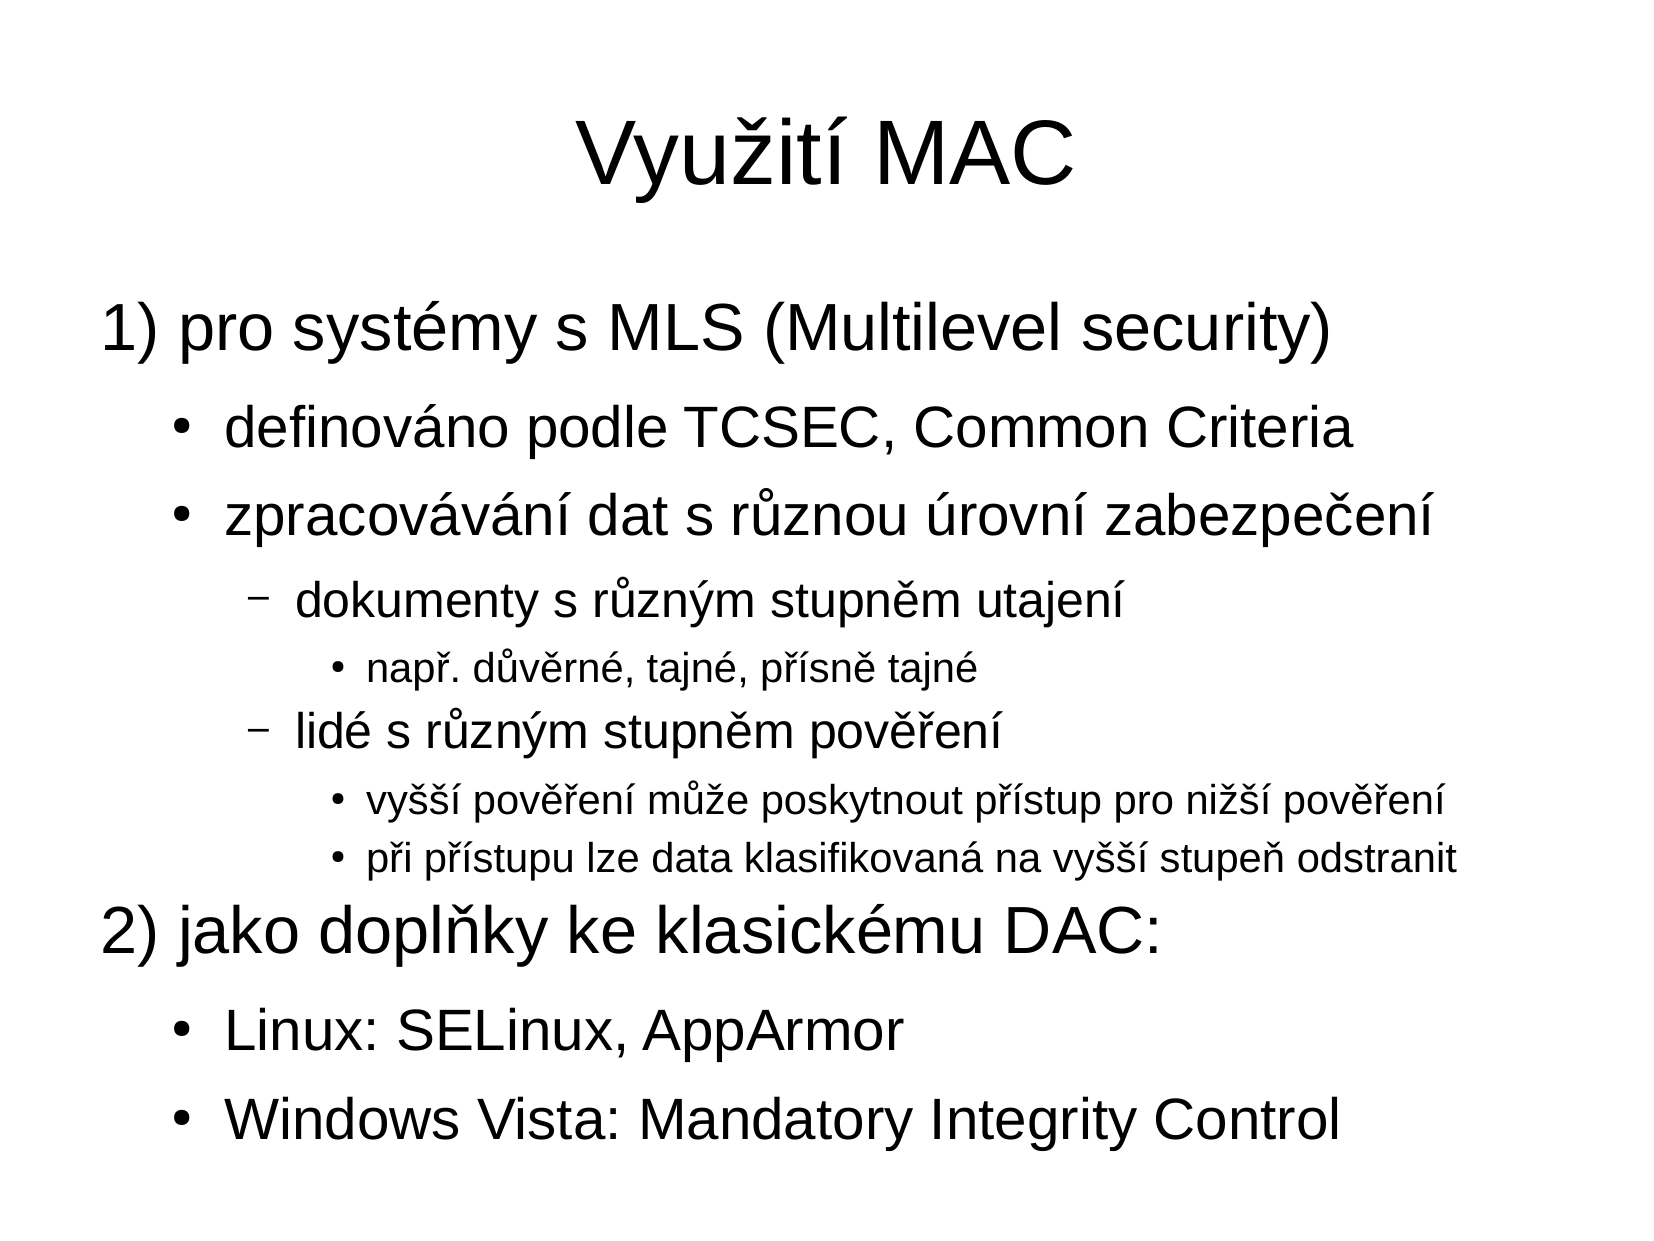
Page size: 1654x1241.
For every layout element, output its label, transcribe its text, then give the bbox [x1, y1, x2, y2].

title Využití MAC [82, 56, 1571, 250]
list pro systémy s MLS (Multilevel security) definováno podle TCSEC, Common Criteria zpracovávání dat s různou úrovní zabezpečení dokumenty s různým stupněm utajení např. důvěrné, tajné, přísně tajné lidé s různým stupněm pověření vyšší pověření může poskytnout přístup pro nižší pověření při přístupu lze data klasifikovaná na vyšší stupeň odstranit jako doplňky ke klasickému DAC: Linux: SELinux, AppArmor Windows Vista: Mandatory Integrity Control [82, 290, 1571, 1152]
